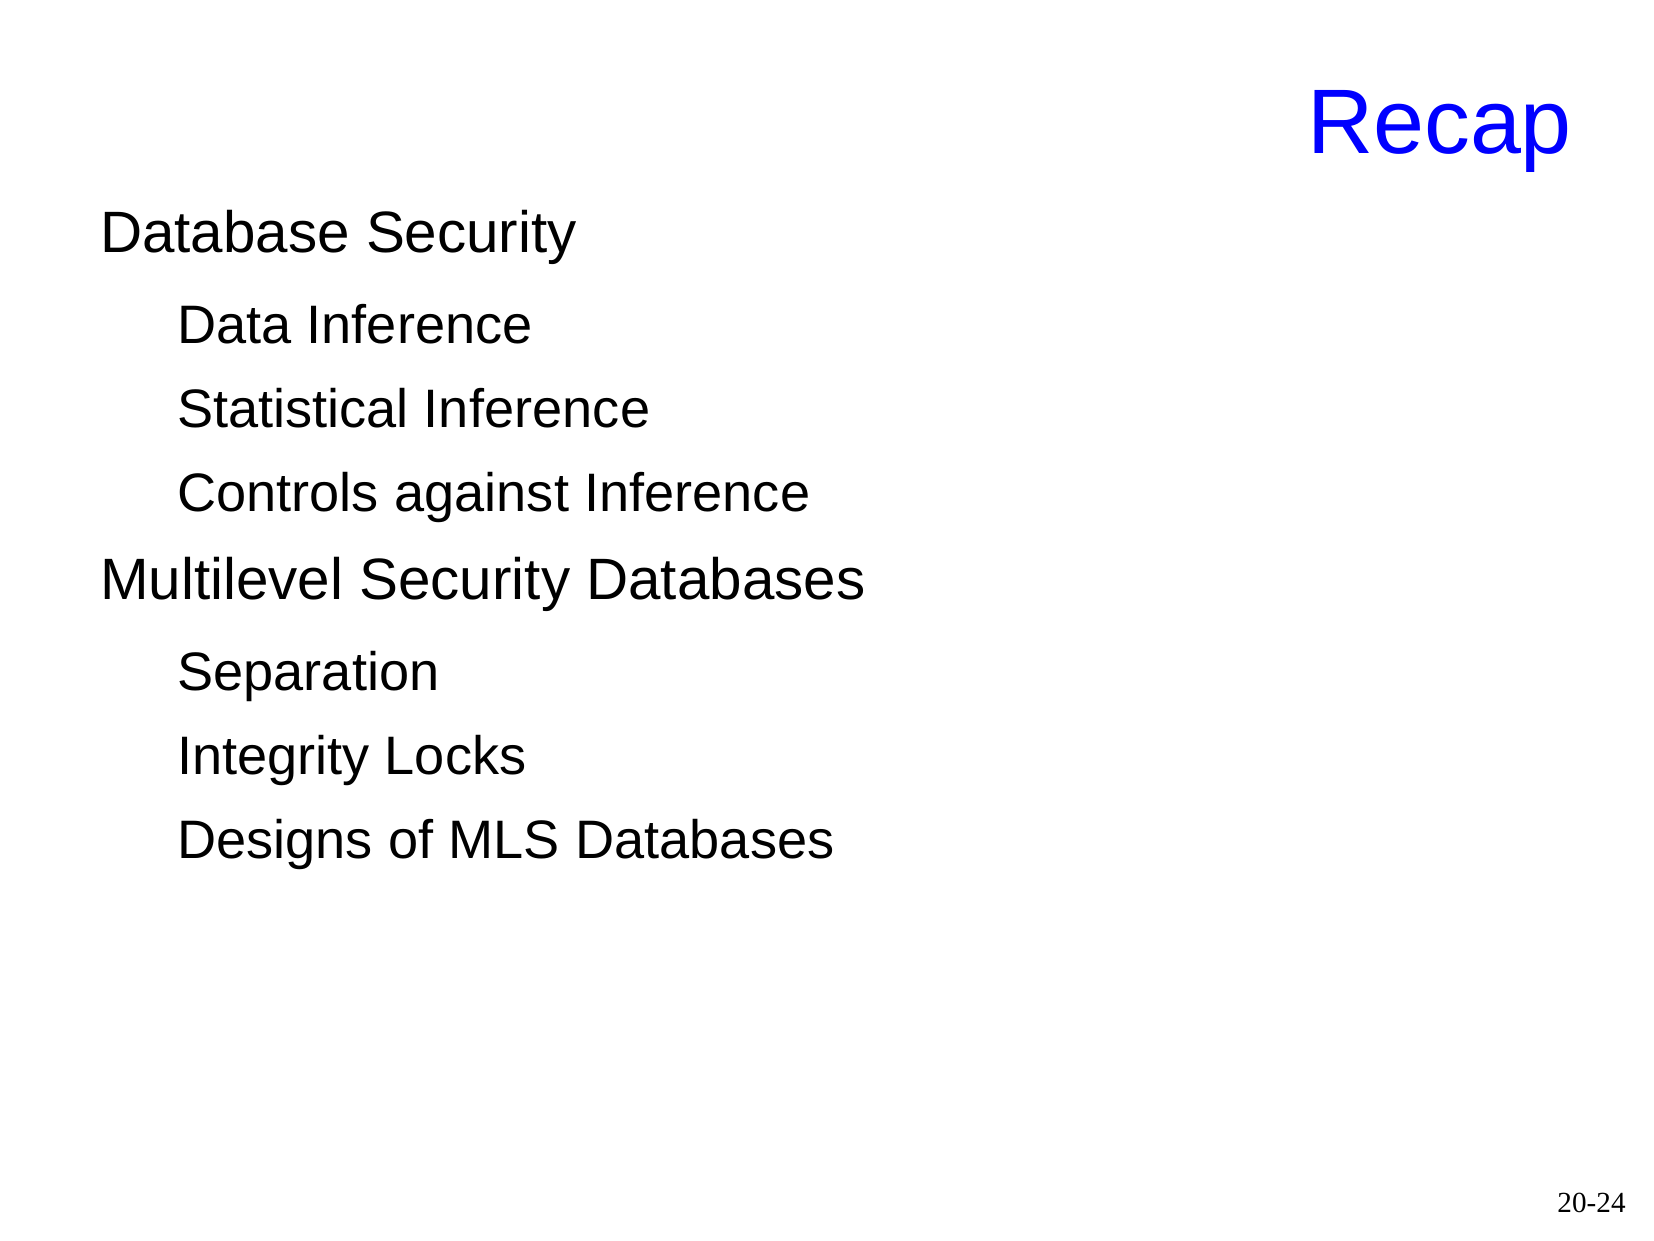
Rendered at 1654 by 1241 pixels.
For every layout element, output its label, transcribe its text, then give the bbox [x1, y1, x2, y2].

title Recap [84, 18, 1573, 226]
list Database Security Data Inference Statistical Inference Controls against Inference Multilevel Security Databases Separation Integrity Locks Designs of MLS Databases [82, 199, 1571, 1145]
